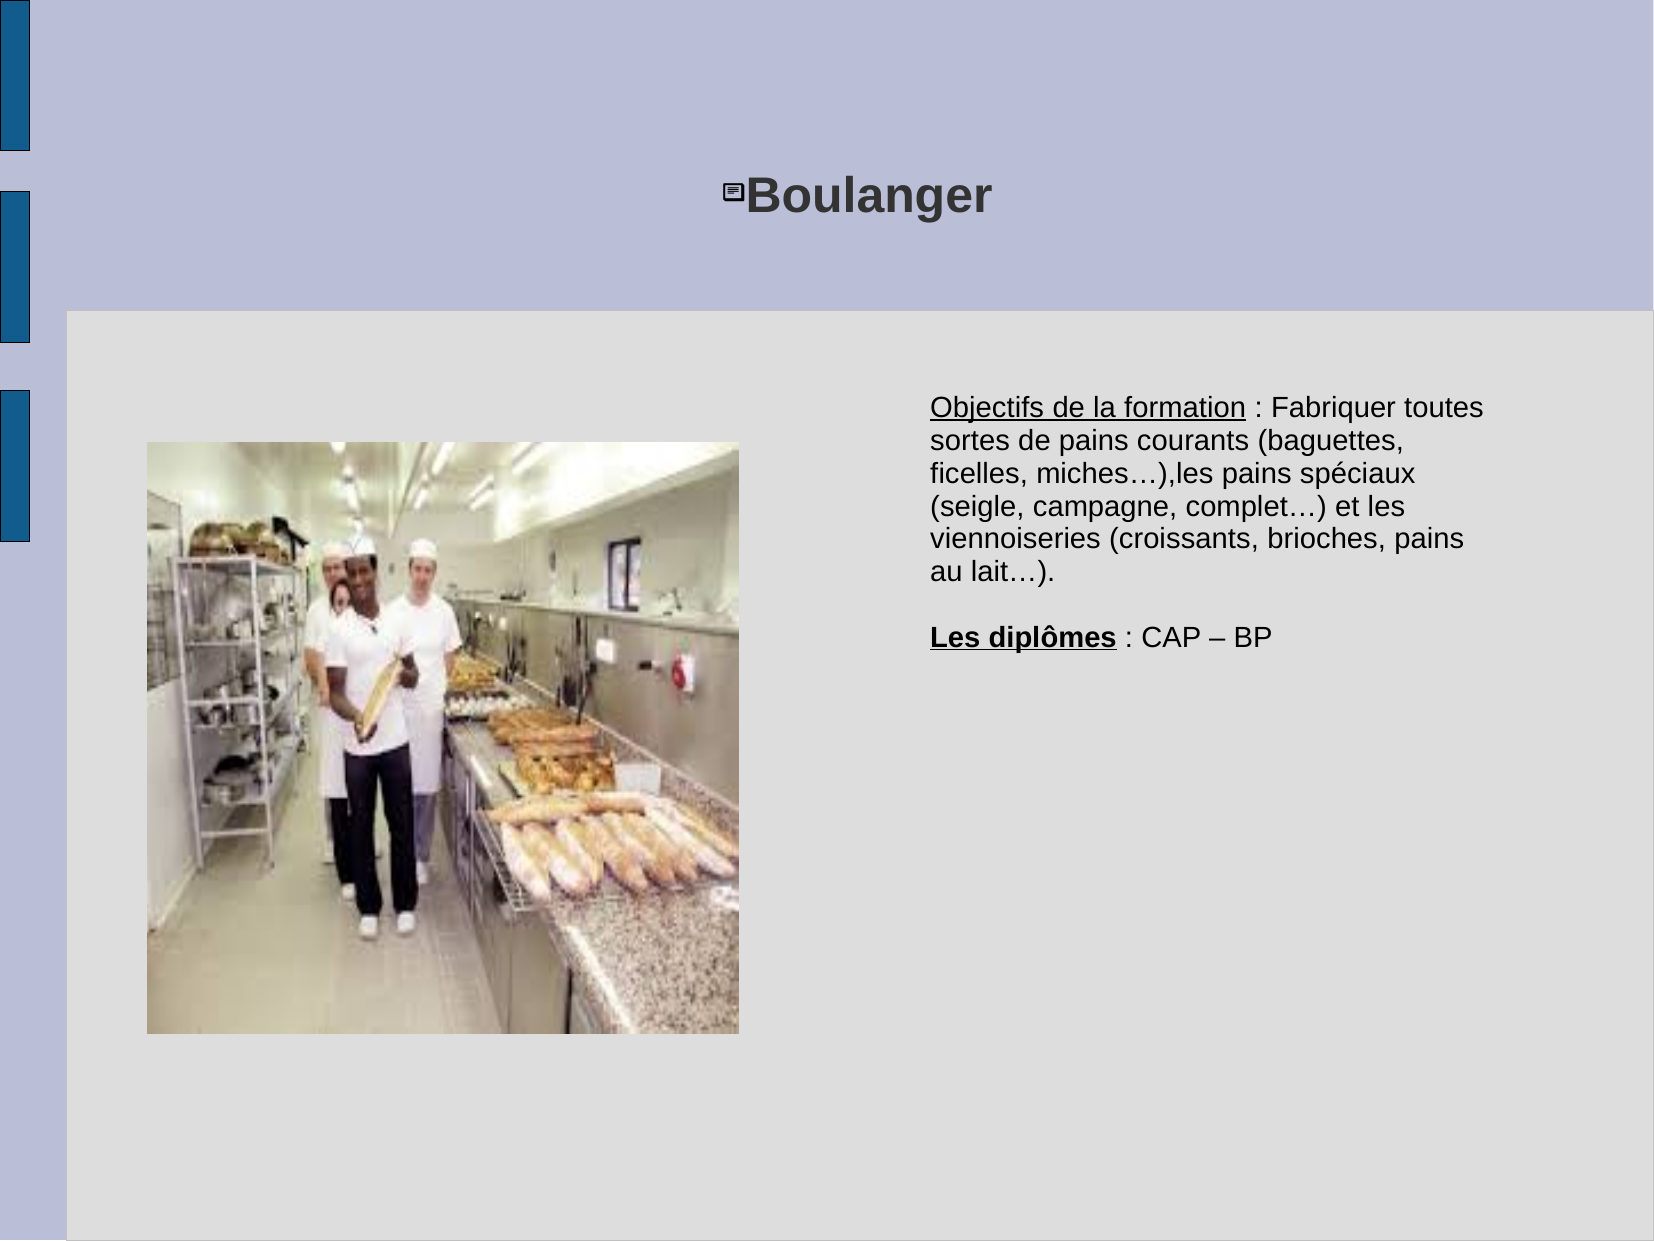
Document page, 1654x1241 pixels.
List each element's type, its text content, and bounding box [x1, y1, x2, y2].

text_box Objectifs de la formation : Fabriquer toutes sortes de pains courants (baguettes, ficelles, miches…),les pains spéciaux (seigle, campagne, complet…) et les viennoiseries (croissants, brioches, pains au lait…). Les diplômes : CAP – BP [915, 383, 1506, 662]
picture [121, 344, 811, 1127]
title Boulanger [121, 91, 1534, 299]
